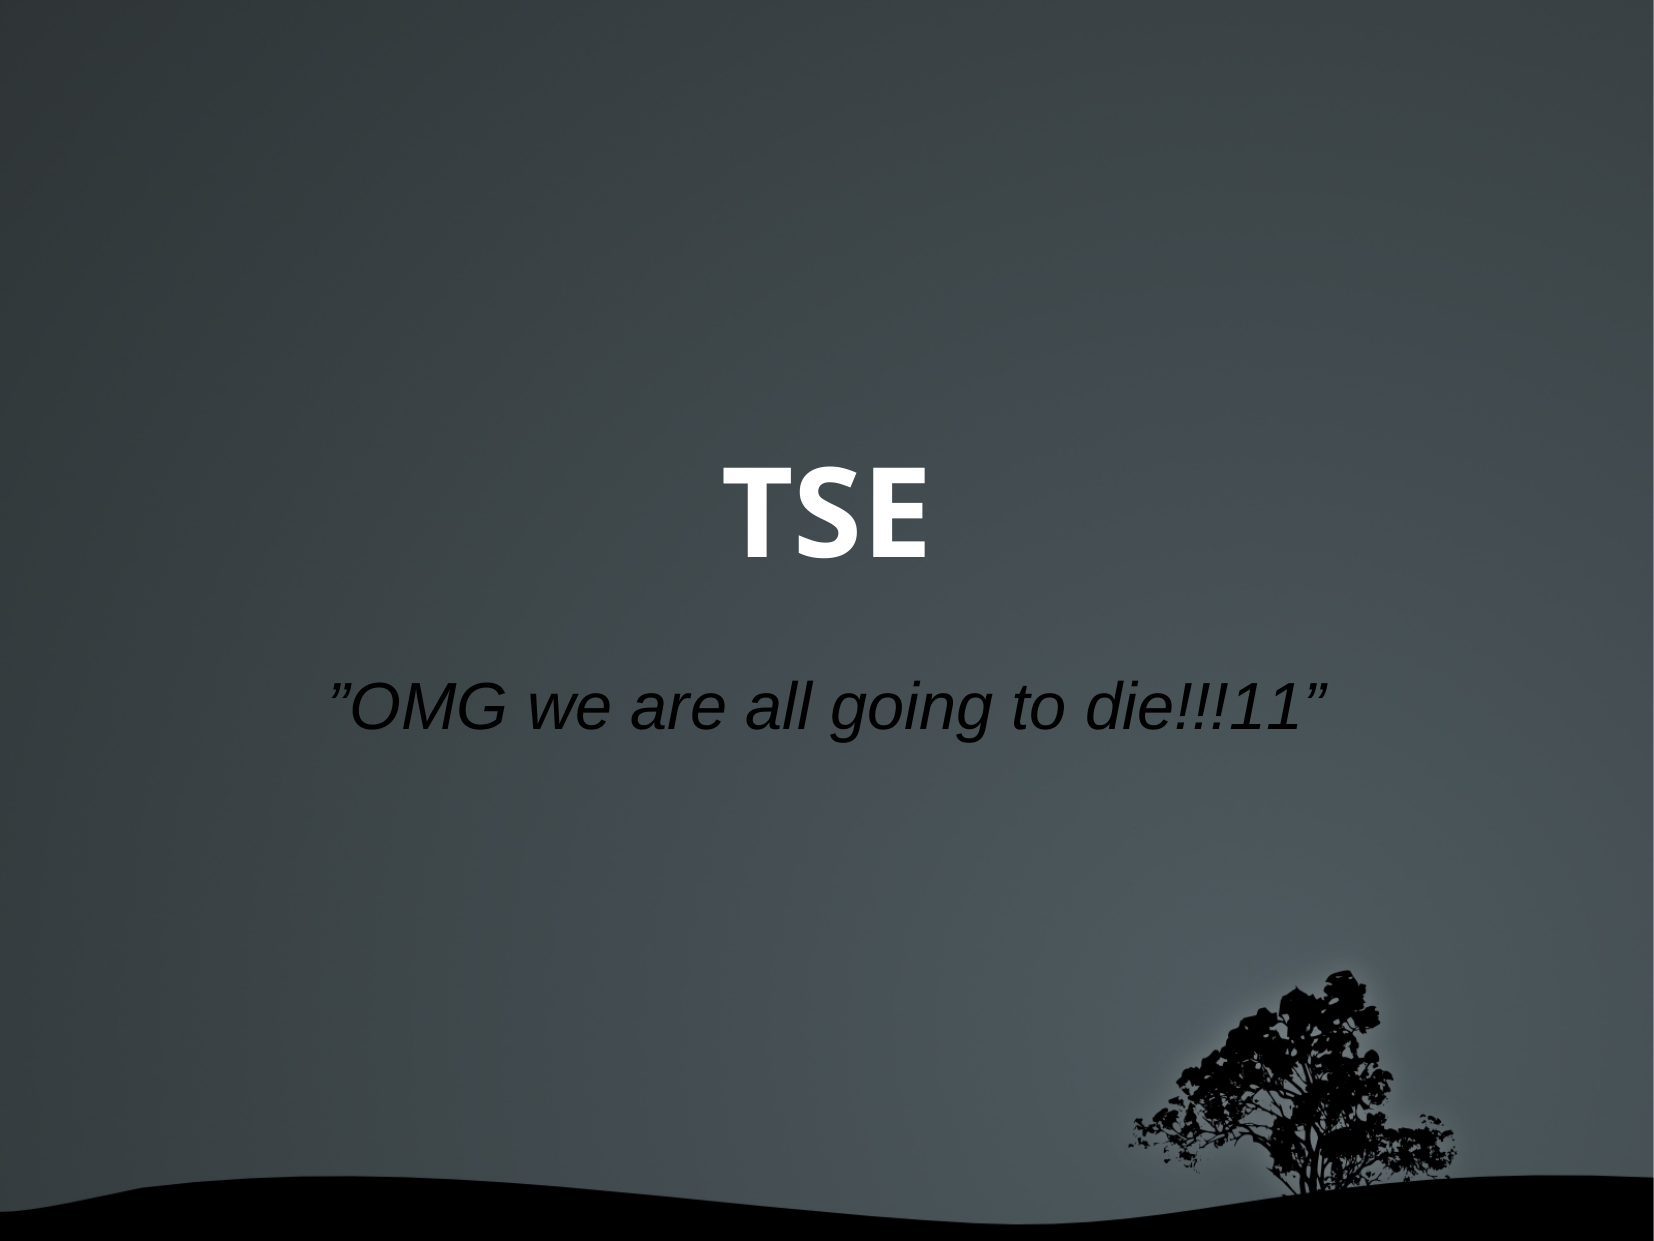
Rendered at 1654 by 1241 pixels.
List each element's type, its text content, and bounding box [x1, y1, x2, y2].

picture [0, 0, 1654, 1241]
text_box TSE ”OMG we are all going to die!!!11” [82, 59, 1571, 1109]
